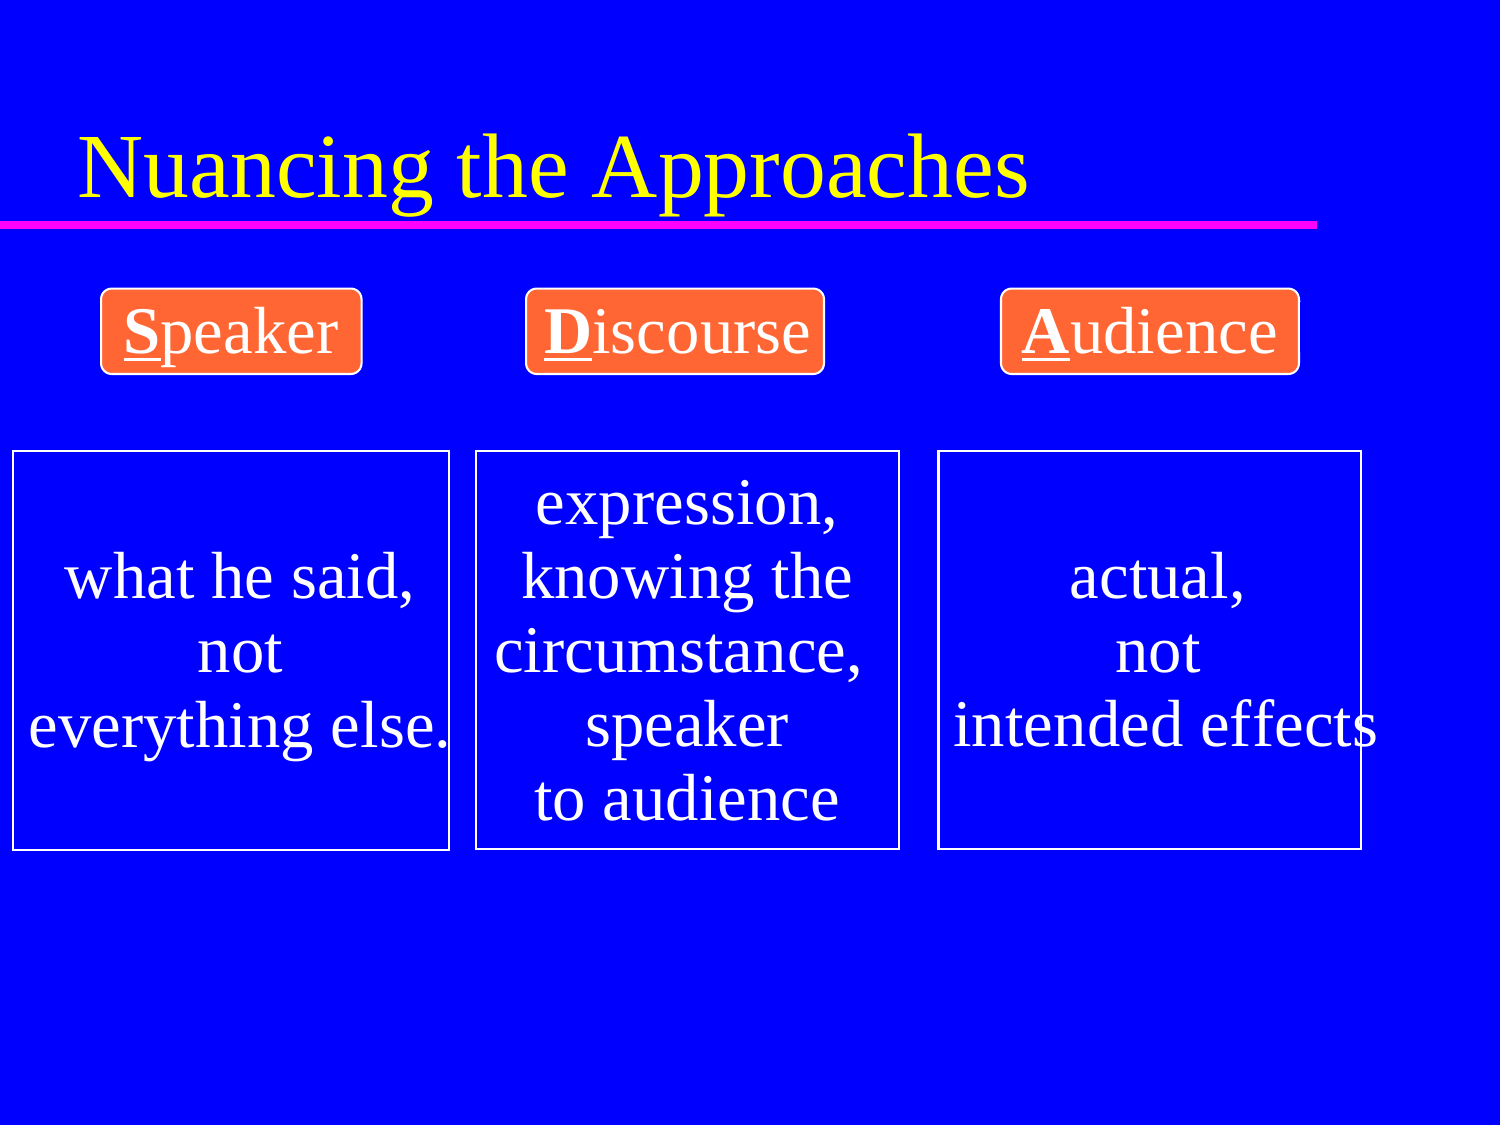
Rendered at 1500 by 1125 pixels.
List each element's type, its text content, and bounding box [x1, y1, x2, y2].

text_box Audience [1000, 288, 1299, 374]
text_box expression, knowing the circumstance, speaker to audience [475, 451, 899, 849]
text_box Speaker [101, 288, 362, 374]
title Nuancing the Approaches [62, 43, 1338, 225]
text_box Discourse [526, 288, 824, 374]
text_box what he said, not everything else. [13, 451, 449, 850]
text_box actual, not intended effects [938, 451, 1362, 849]
